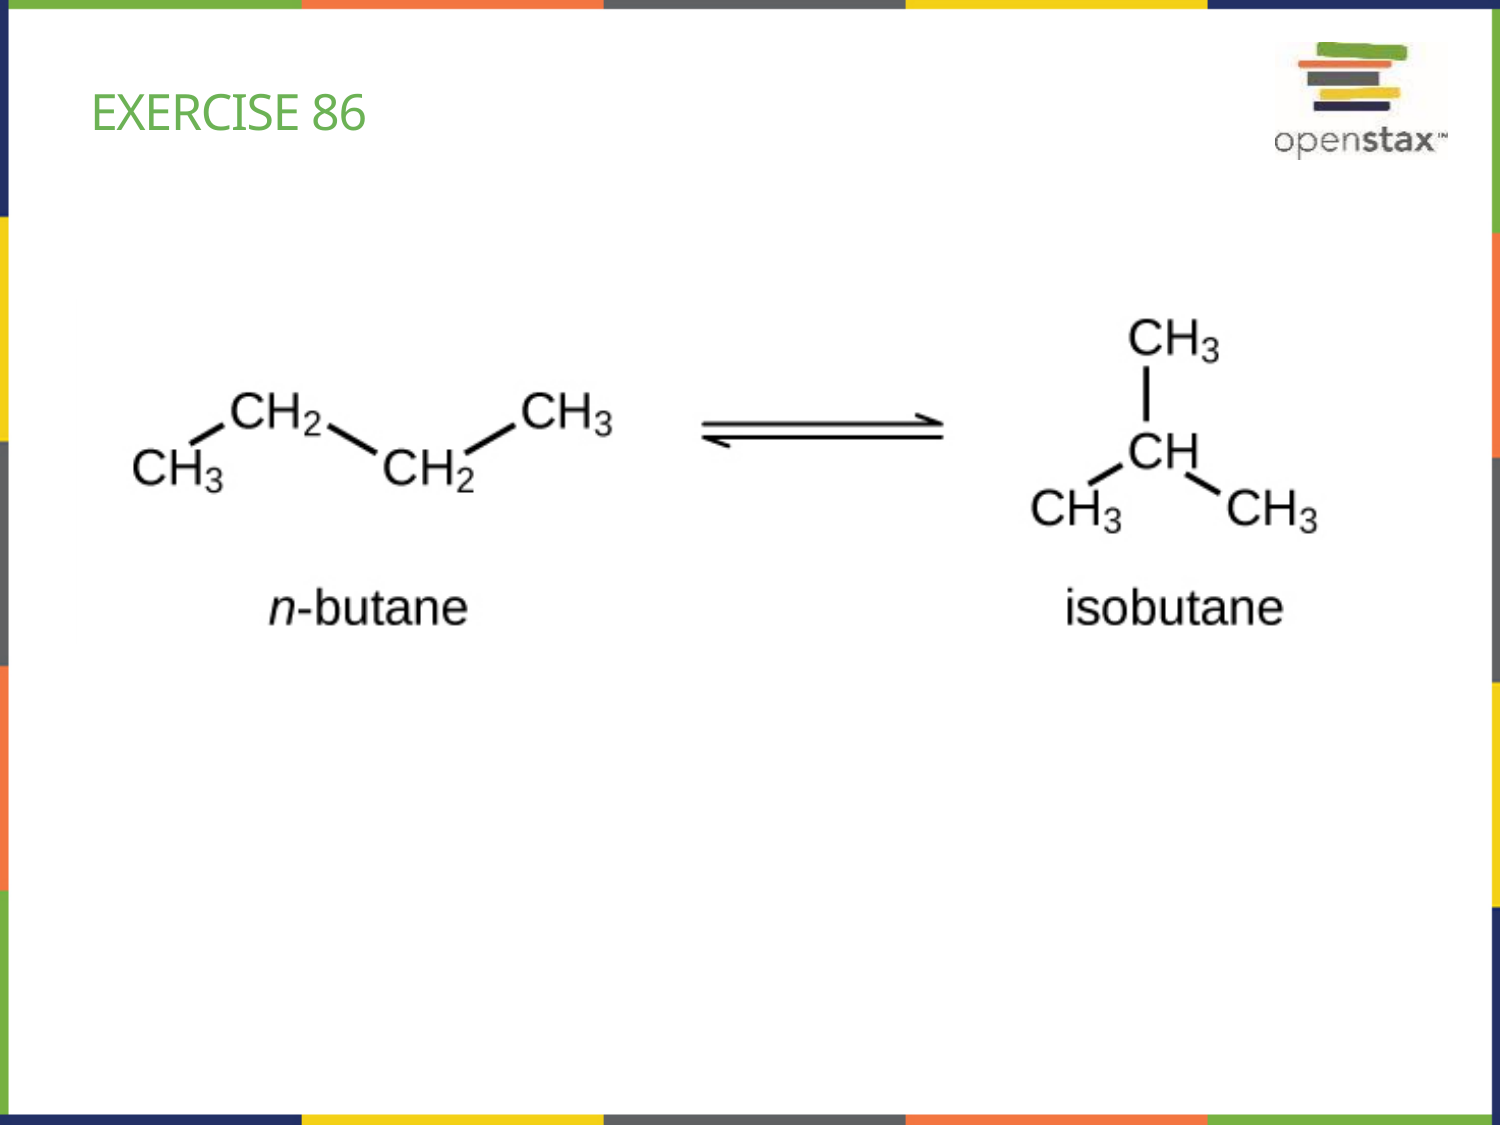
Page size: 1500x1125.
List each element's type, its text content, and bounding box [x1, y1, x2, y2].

title Exercise 86 [75, 39, 1398, 148]
picture [0, 0, 1500, 1125]
